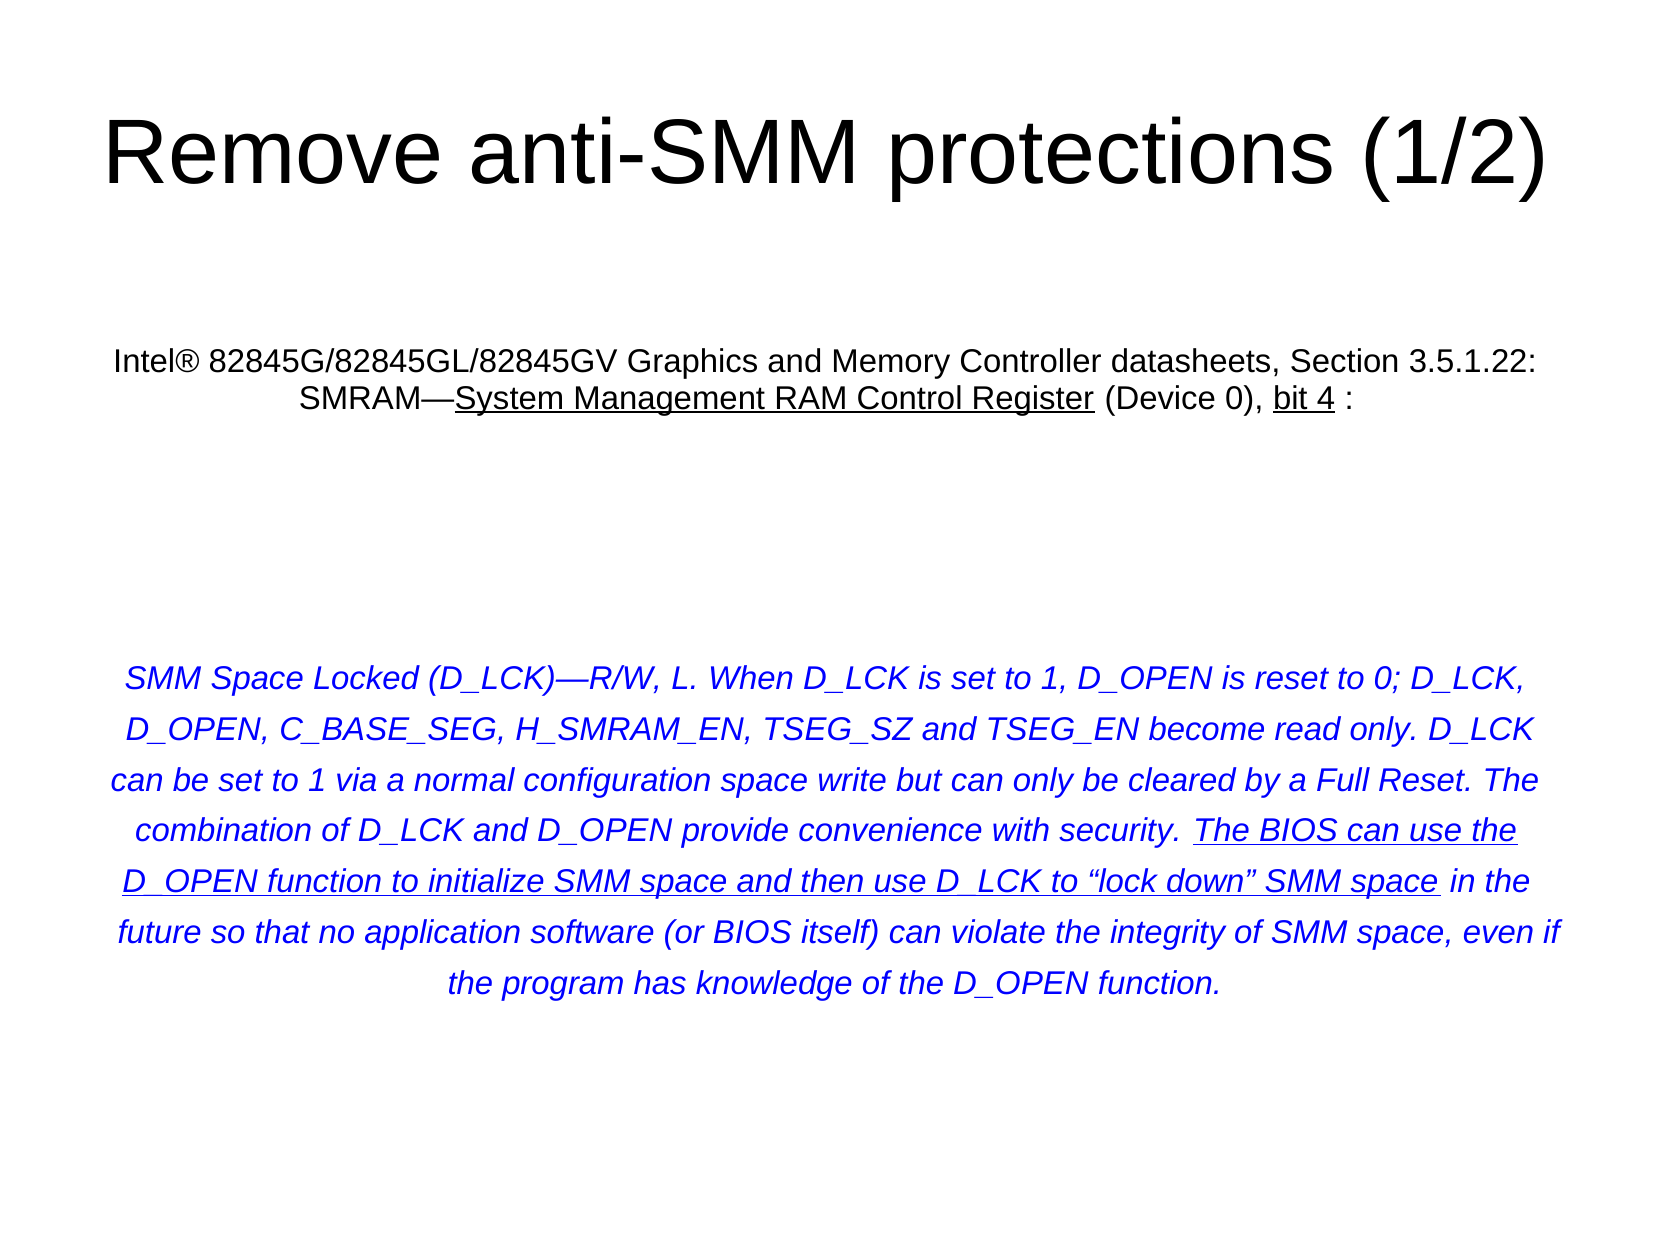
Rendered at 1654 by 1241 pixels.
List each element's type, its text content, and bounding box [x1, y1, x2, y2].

list Intel® 82845G/82845GL/82845GV Graphics and Memory Controller datasheets, Section 3.5.1.22: SMRAM—System Management RAM Control Register (Device 0), bit 4 : SMM Space Locked (D_LCK)—R/W, L. When D_LCK is set to 1, D_OPEN is reset to 0; D_LCK, D_OPEN, C_BASE_SEG, H_SMRAM_EN, TSEG_SZ and TSEG_EN become read only. D_LCK can be set to 1 via a normal configuration space write but can only be cleared by a Full Reset. The combination of D_LCK and D_OPEN provide convenience with security. The BIOS can use the D_OPEN function to initialize SMM space and then use D_LCK to “lock down” SMM space in the future so that no application software (or BIOS itself) can violate the integrity of SMM space, even if the program has knowledge of the D_OPEN function. [82, 338, 1571, 1158]
title Remove anti-SMM protections (1/2) [82, 49, 1571, 257]
